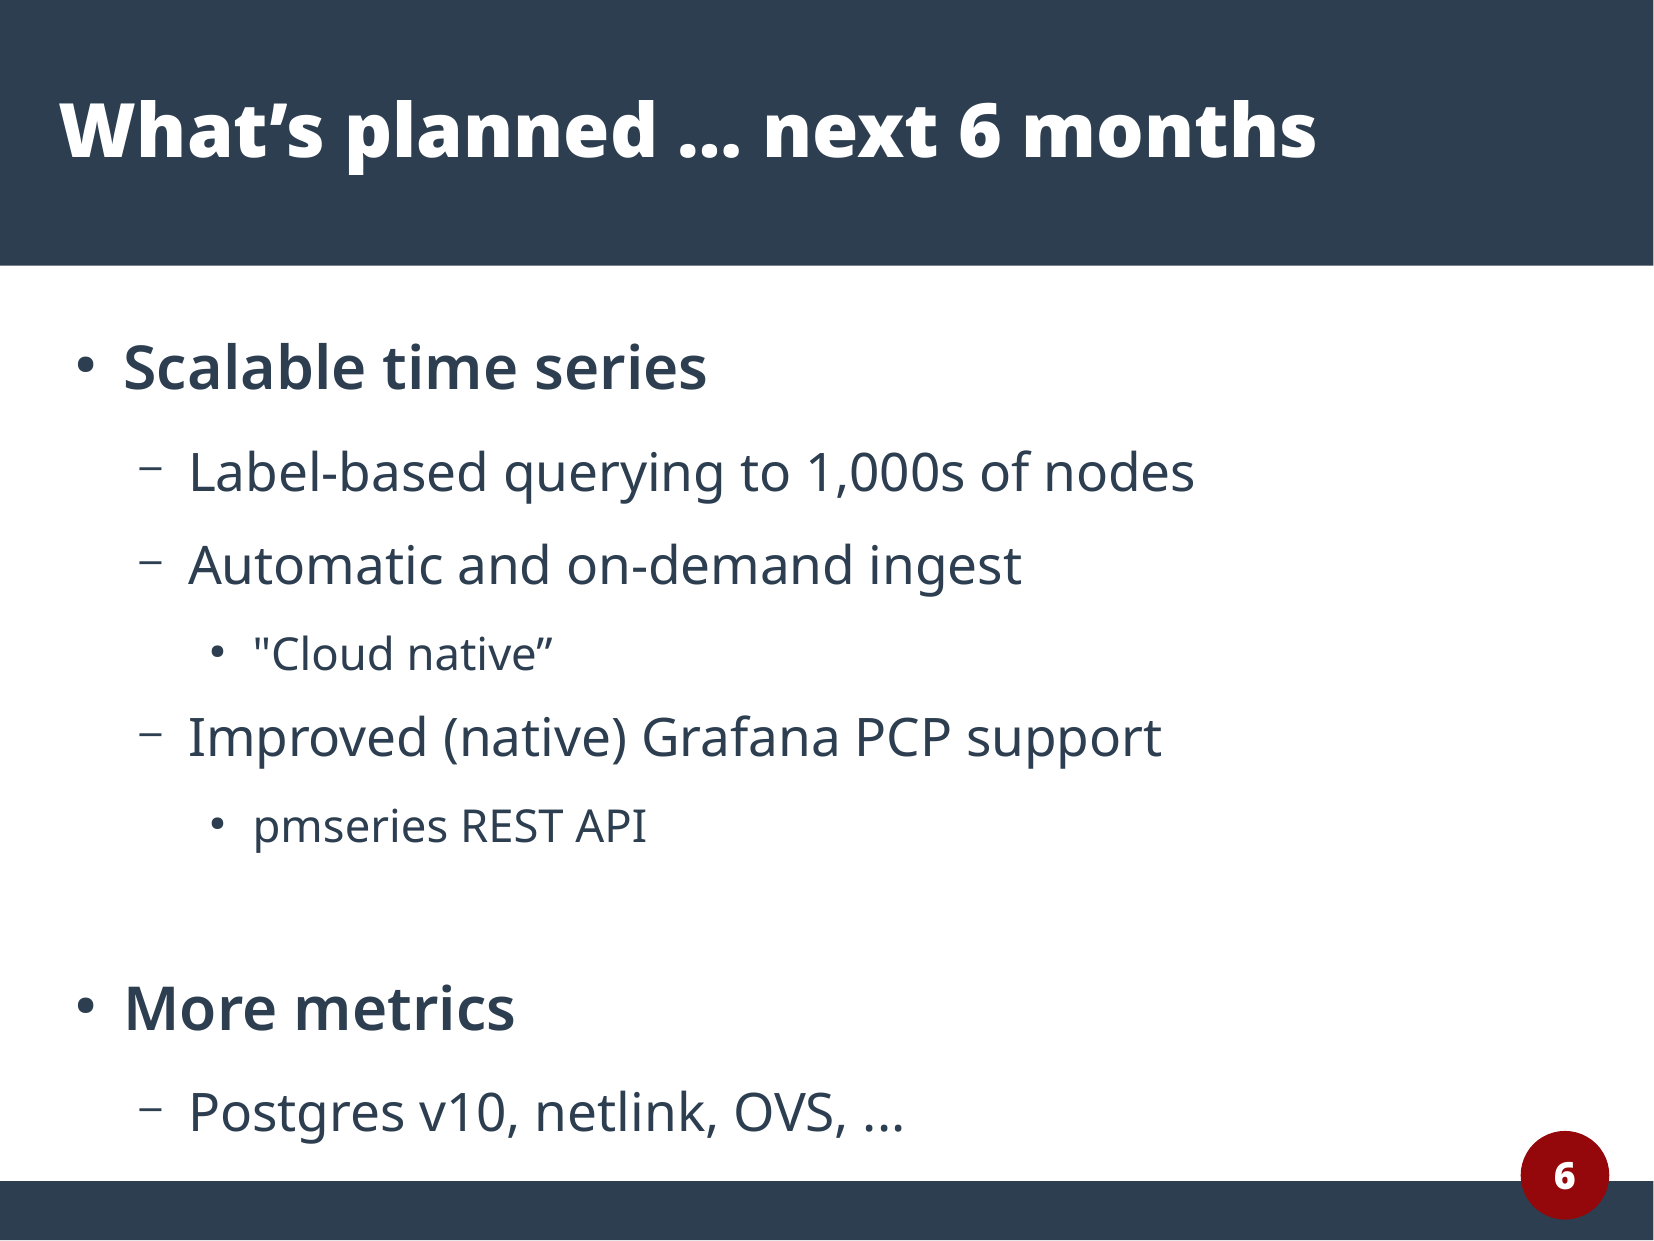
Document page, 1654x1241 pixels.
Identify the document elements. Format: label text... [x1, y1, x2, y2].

list Scalable time series Label-based querying to 1,000s of nodes Automatic and on-demand ingest "Cloud native” Improved (native) Grafana PCP support pmseries REST API More metrics Postgres v10, netlink, OVS, ... [59, 324, 1595, 1152]
title What’s planned … next 6 months [59, 49, 1595, 207]
